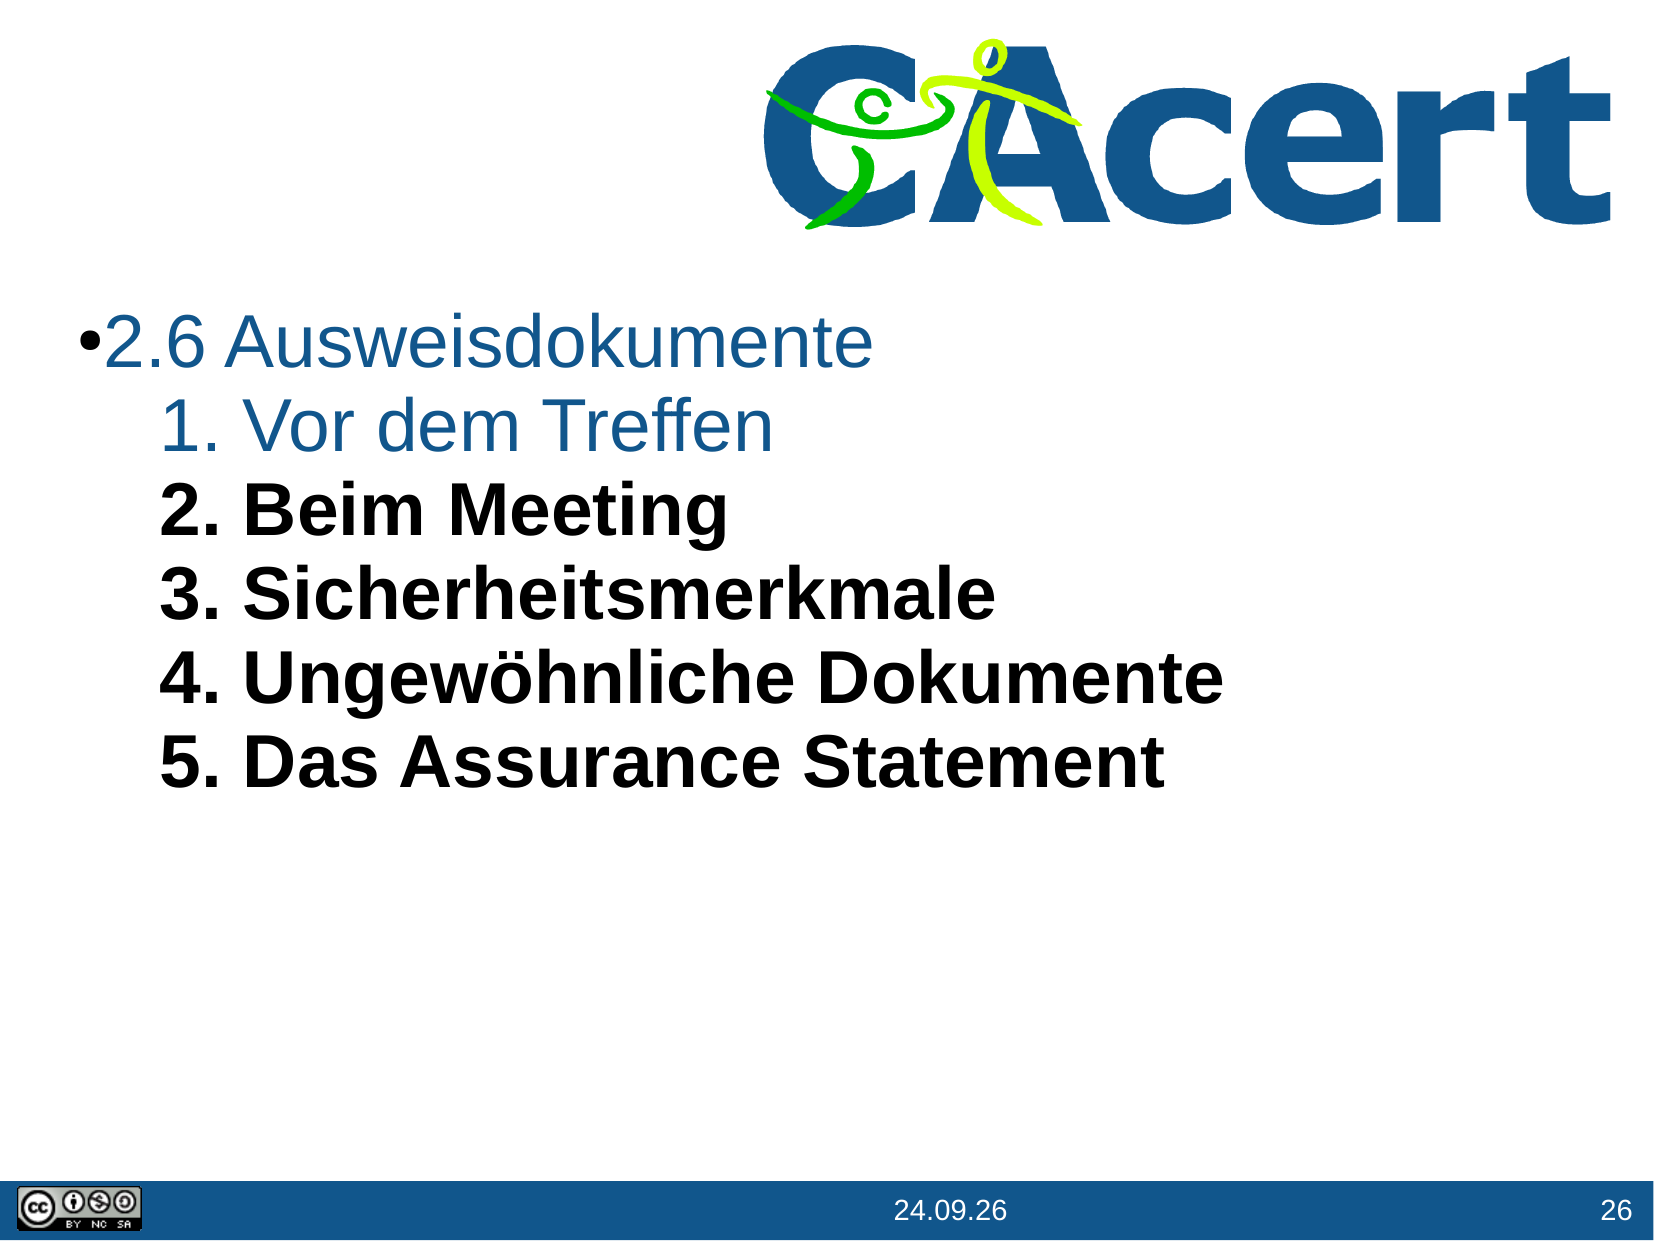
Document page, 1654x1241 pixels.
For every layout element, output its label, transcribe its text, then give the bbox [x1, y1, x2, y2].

title 2.6 Ausweisdokumente 1. Vor dem Treffen 2. Beim Meeting 3. Sicherheitsmerkmale 4. Ungewöhnliche Dokumente 5. Das Assurance Statement [76, 299, 1565, 804]
picture [761, 35, 1613, 231]
picture [17, 1186, 142, 1231]
